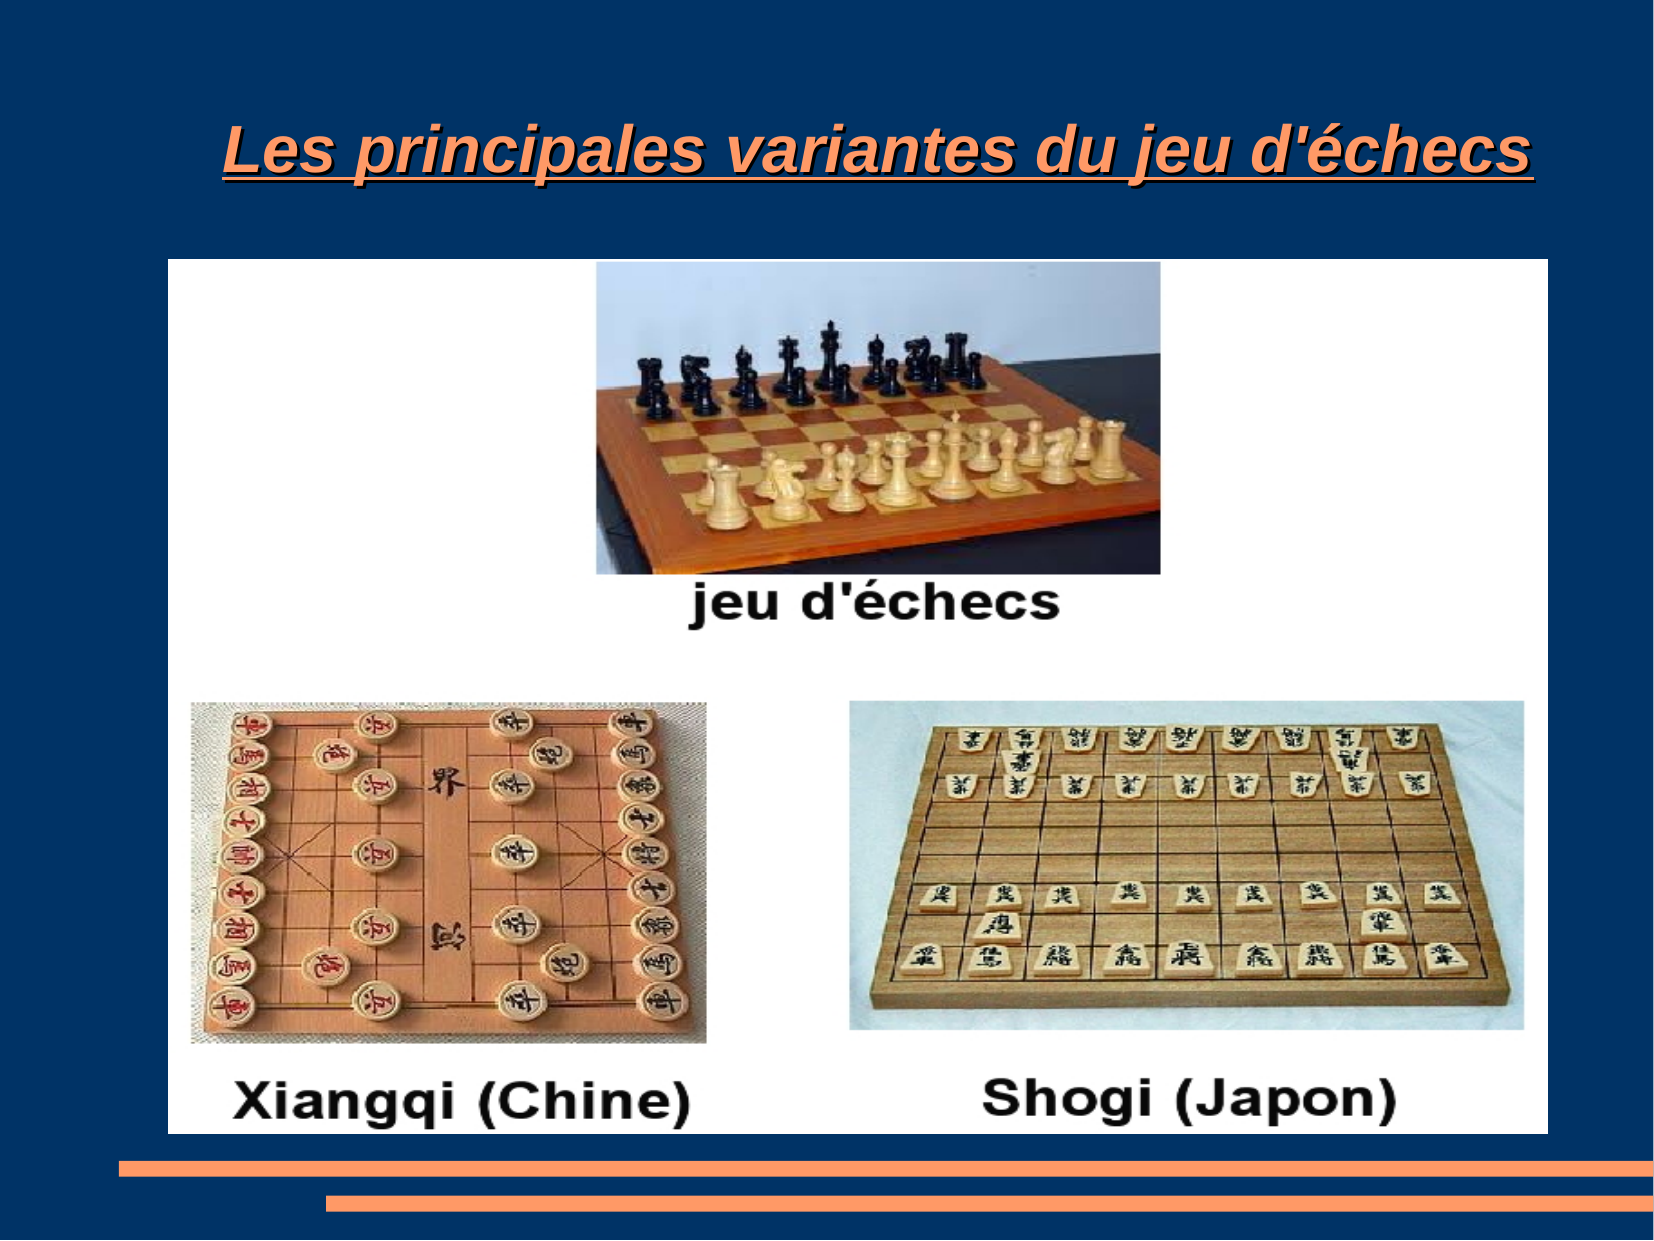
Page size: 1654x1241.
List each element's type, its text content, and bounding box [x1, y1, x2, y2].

title Les principales variantes du jeu d'échecs [121, 46, 1534, 254]
picture [168, 259, 1548, 1134]
